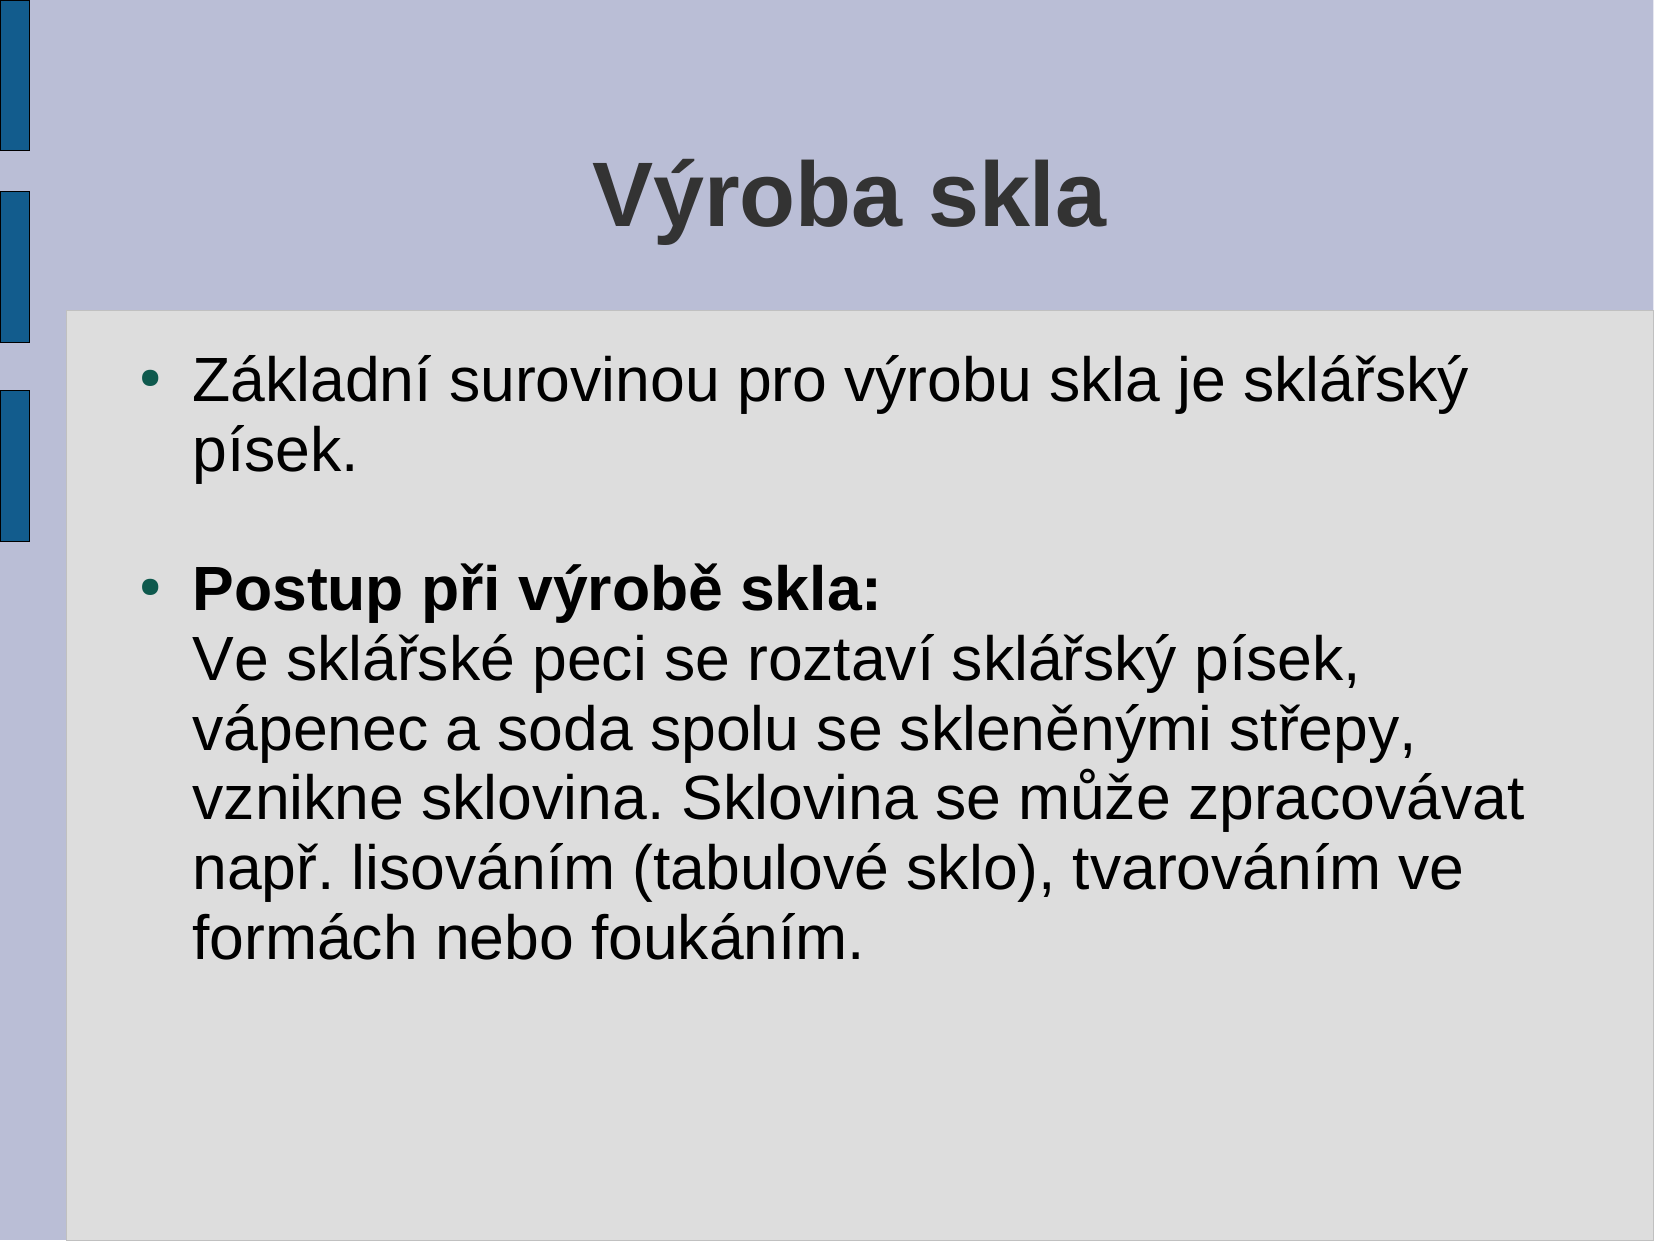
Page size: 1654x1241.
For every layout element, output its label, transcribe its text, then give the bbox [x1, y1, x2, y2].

title Výroba skla [121, 91, 1534, 299]
list Základní surovinou pro výrobu skla je sklářský písek. Postup při výrobě skla: Ve sklářské peci se roztaví sklářský písek, vápenec a soda spolu se skleněnými střepy, vznikne sklovina. Sklovina se může zpracovávat např. lisováním (tabulové sklo), tvarováním ve formách nebo foukáním. [121, 344, 1534, 1112]
